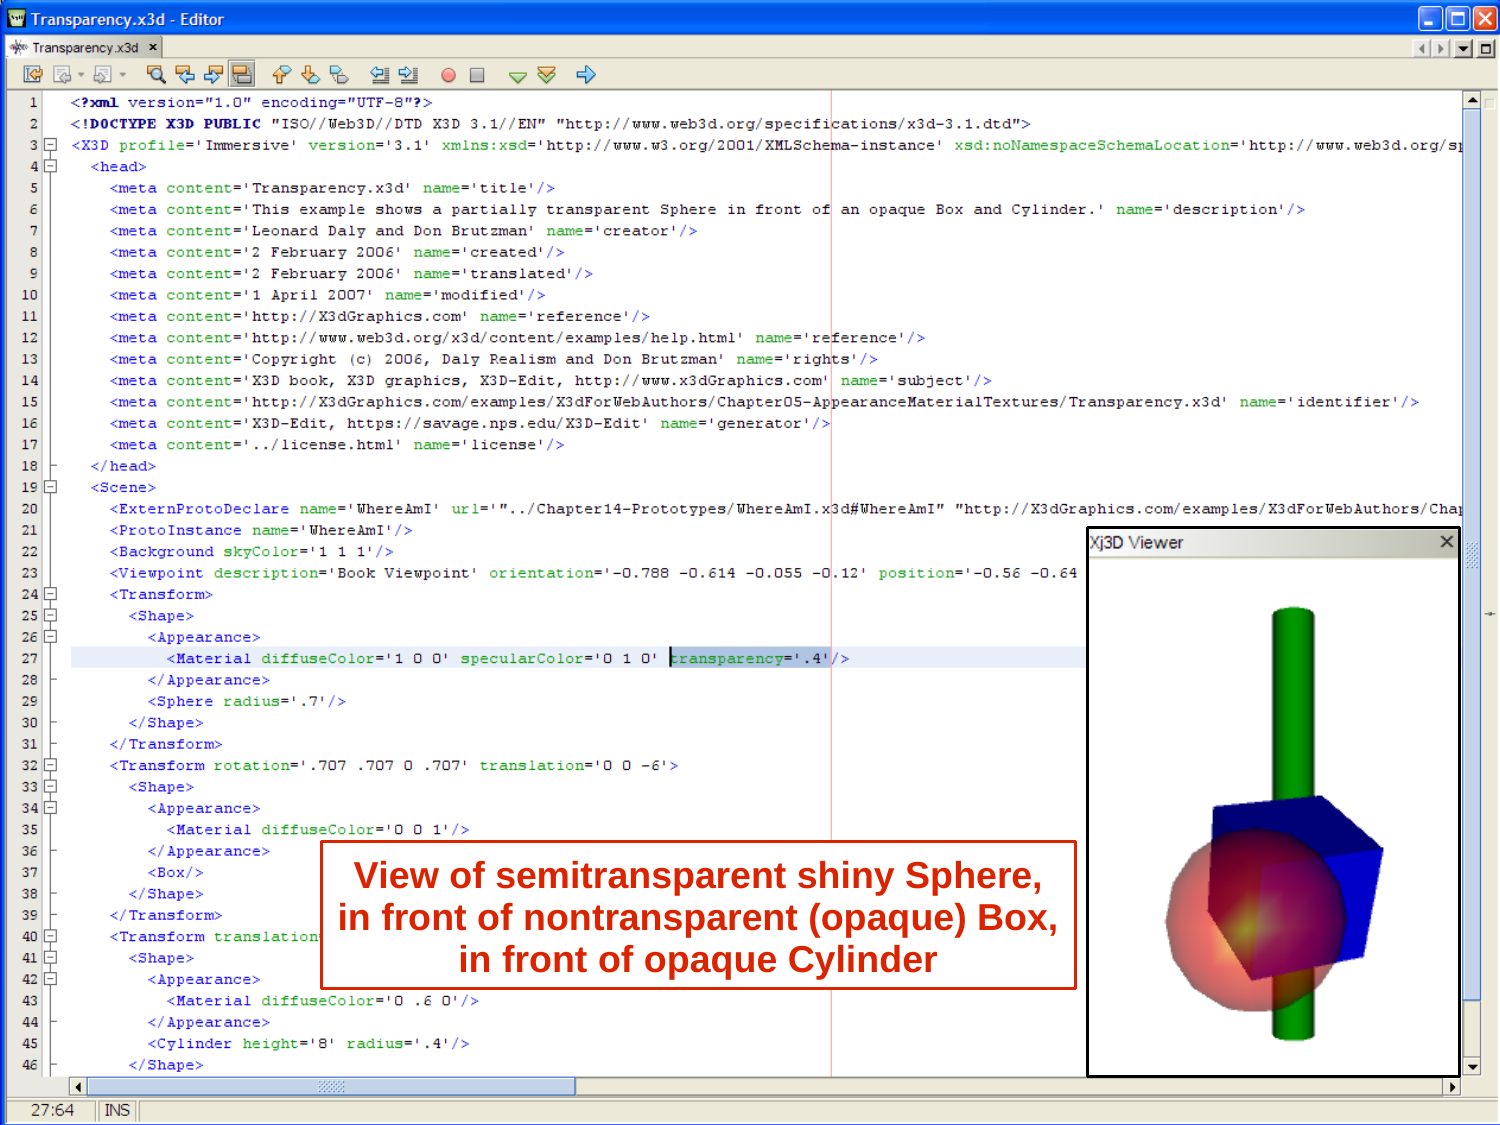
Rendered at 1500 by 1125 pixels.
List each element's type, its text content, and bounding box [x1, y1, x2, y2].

picture [0, 0, 1500, 1125]
text_box View of semitransparent shiny Sphere, in front of nontransparent (opaque) Box, in front of opaque Cylinder [321, 841, 1076, 989]
